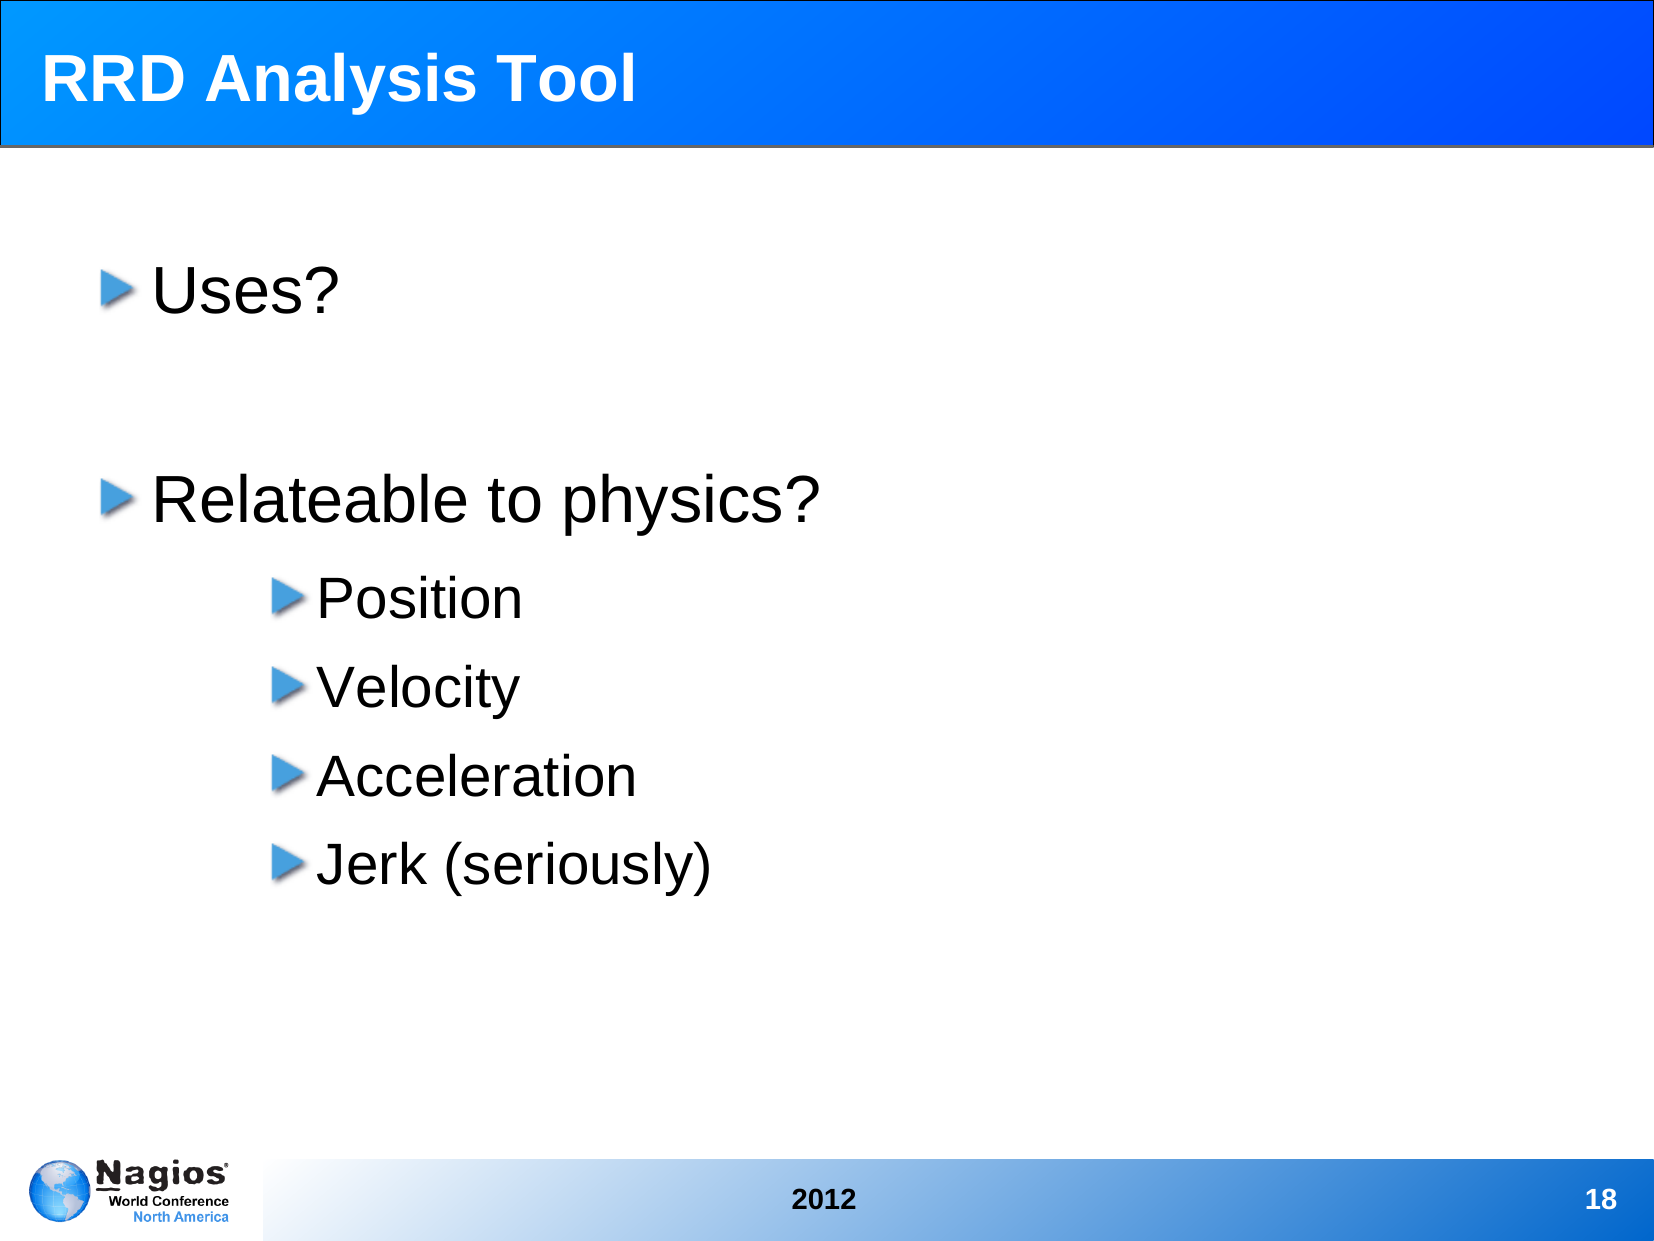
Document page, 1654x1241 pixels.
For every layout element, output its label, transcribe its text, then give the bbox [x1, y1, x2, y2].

list Uses? Relateable to physics? Position Velocity Acceleration Jerk (seriously) [80, 253, 1569, 1072]
picture [29, 1159, 229, 1235]
title RRD Analysis Tool [41, 29, 1248, 127]
